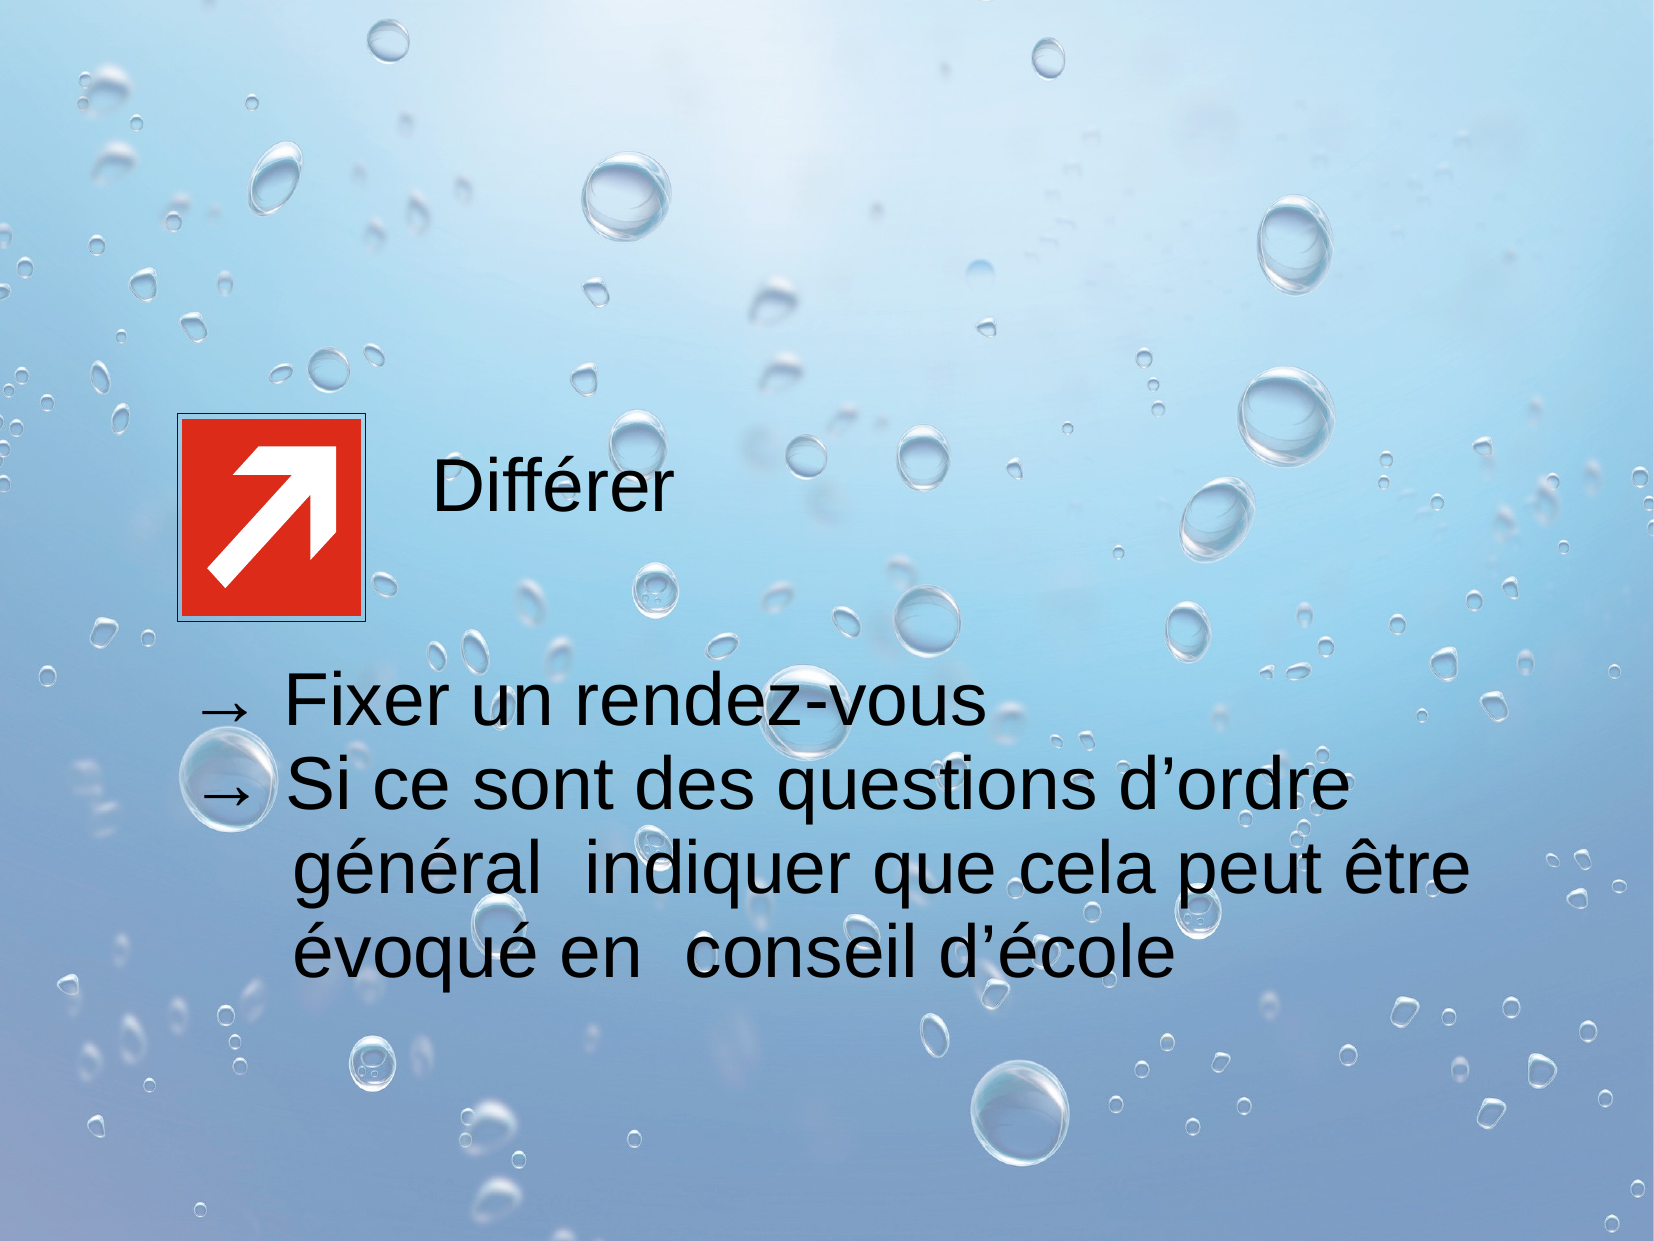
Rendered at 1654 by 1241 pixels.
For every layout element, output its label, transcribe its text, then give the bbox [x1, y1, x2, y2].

picture [177, 413, 367, 622]
picture [0, 0, 1654, 1241]
subtitle [70, 202, 1559, 922]
title Différer → Fixer un rendez-vous → Si ce sont des questions d’ordre général indiquer que cela peut être évoqué en conseil d’école [106, 0, 1595, 1069]
